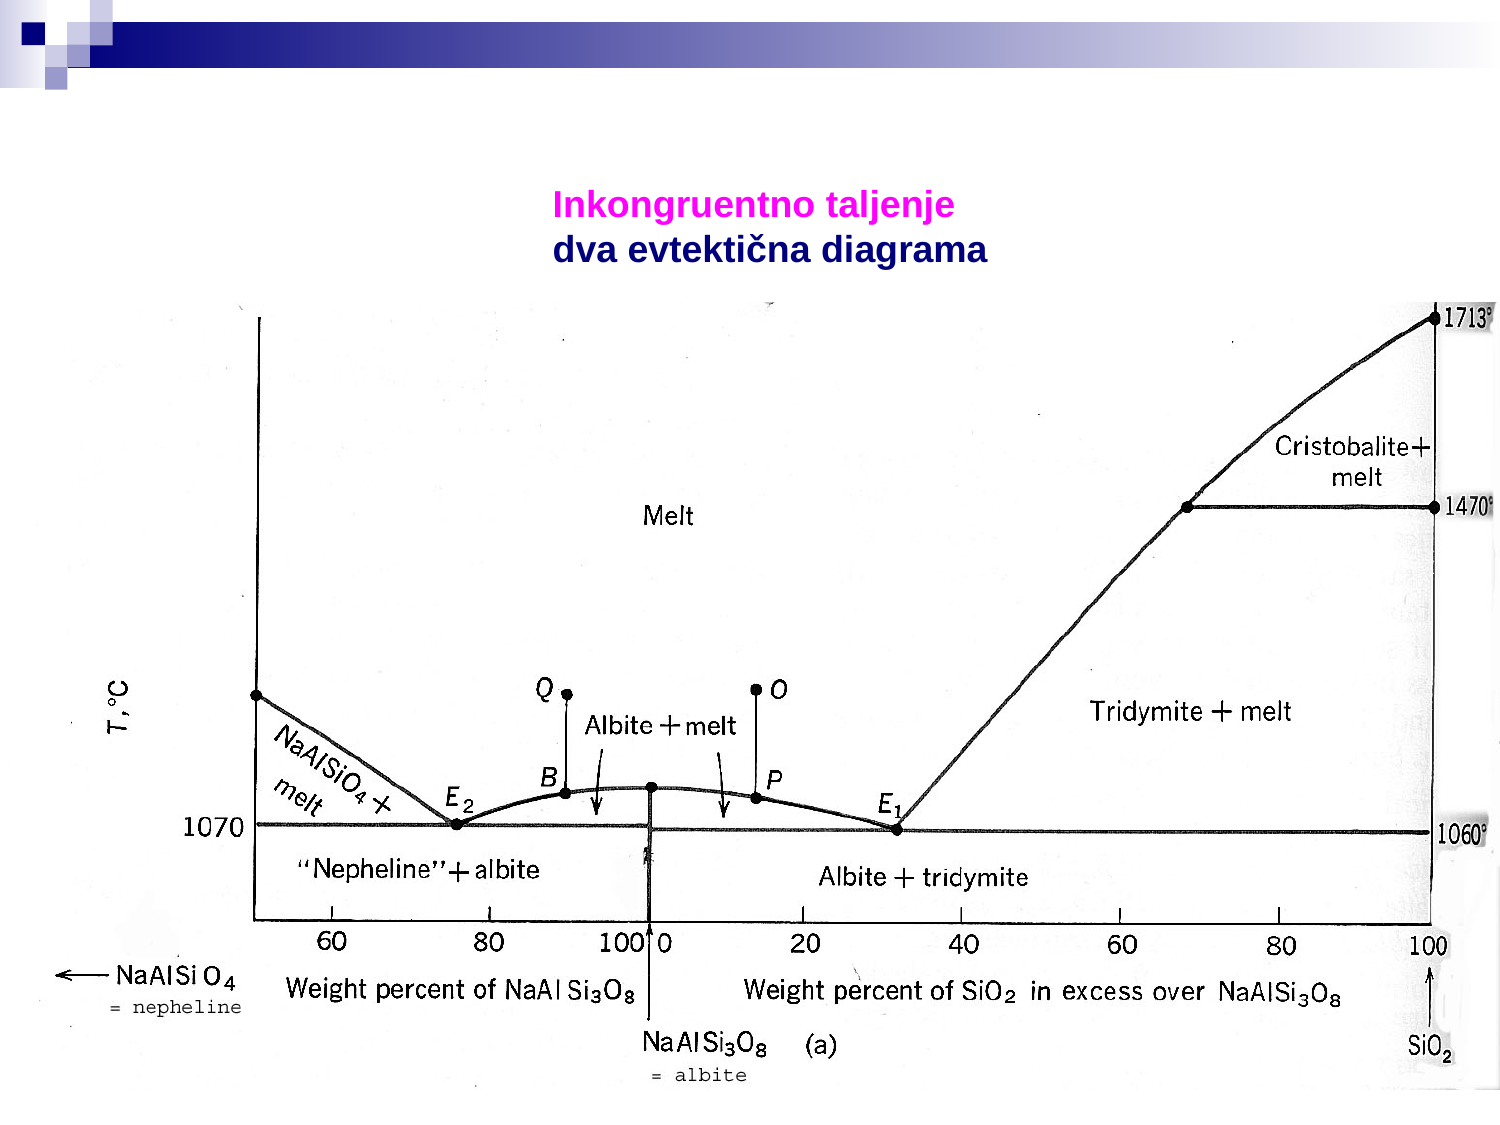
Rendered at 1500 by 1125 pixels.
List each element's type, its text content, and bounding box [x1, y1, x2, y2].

text_box Inkongruentno taljenje dva evtektična diagrama [537, 172, 1003, 279]
picture [0, 302, 1500, 1090]
